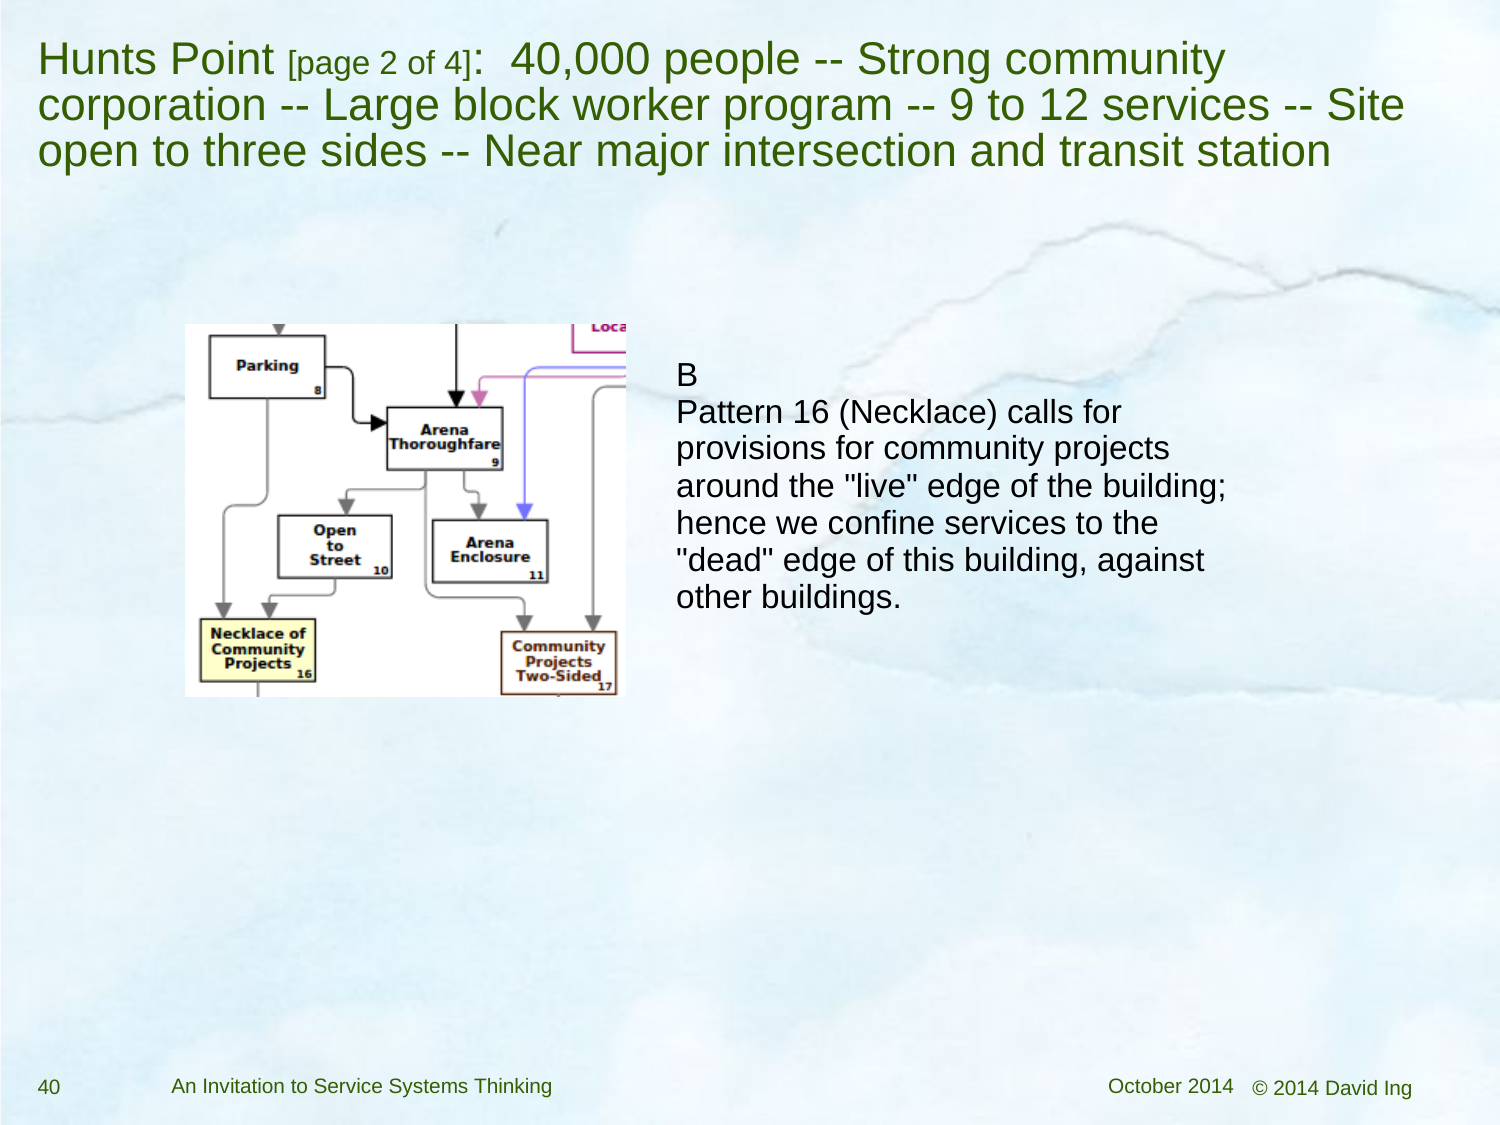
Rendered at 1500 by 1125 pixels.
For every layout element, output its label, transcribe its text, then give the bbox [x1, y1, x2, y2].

title Hunts Point [page 2 of 4]: 40,000 people -- Strong community corporation -- Large block worker program -- 9 to 12 services -- Site open to three sides -- Near major intersection and transit station [37, 37, 1463, 182]
picture [0, 0, 1500, 1125]
text_box B Pattern 16 (Necklace) calls for provisions for community projects around the "live" edge of the building; hence we confine services to the "dead" edge of this building, against other buildings. [661, 348, 1252, 626]
